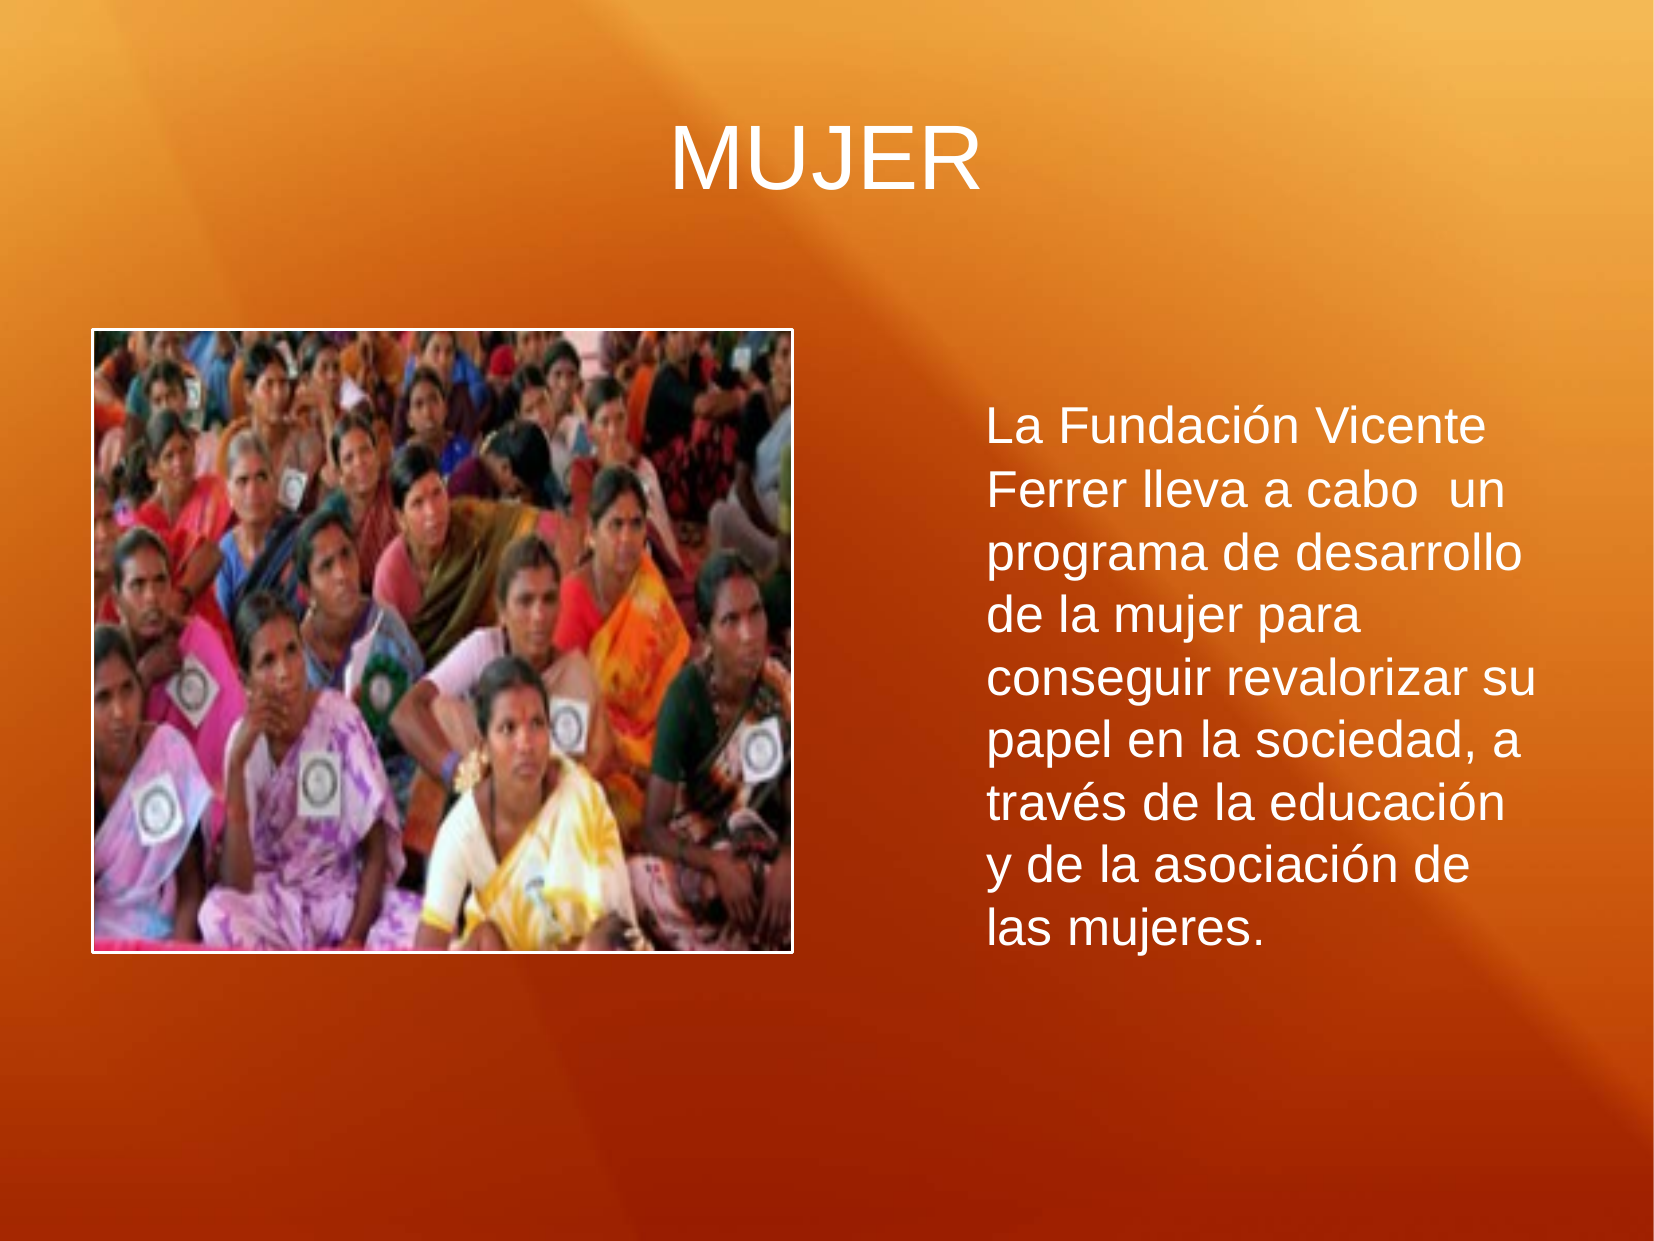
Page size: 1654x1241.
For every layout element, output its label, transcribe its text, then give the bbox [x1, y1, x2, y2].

title MUJER [82, 56, 1571, 250]
picture [94, 331, 792, 951]
list La Fundación Vicente Ferrer lleva a cabo un programa de desarrollo de la mujer para conseguir revalorizar su papel en la sociedad, a través de la educación y de la asociación de las mujeres. [850, 383, 1548, 998]
